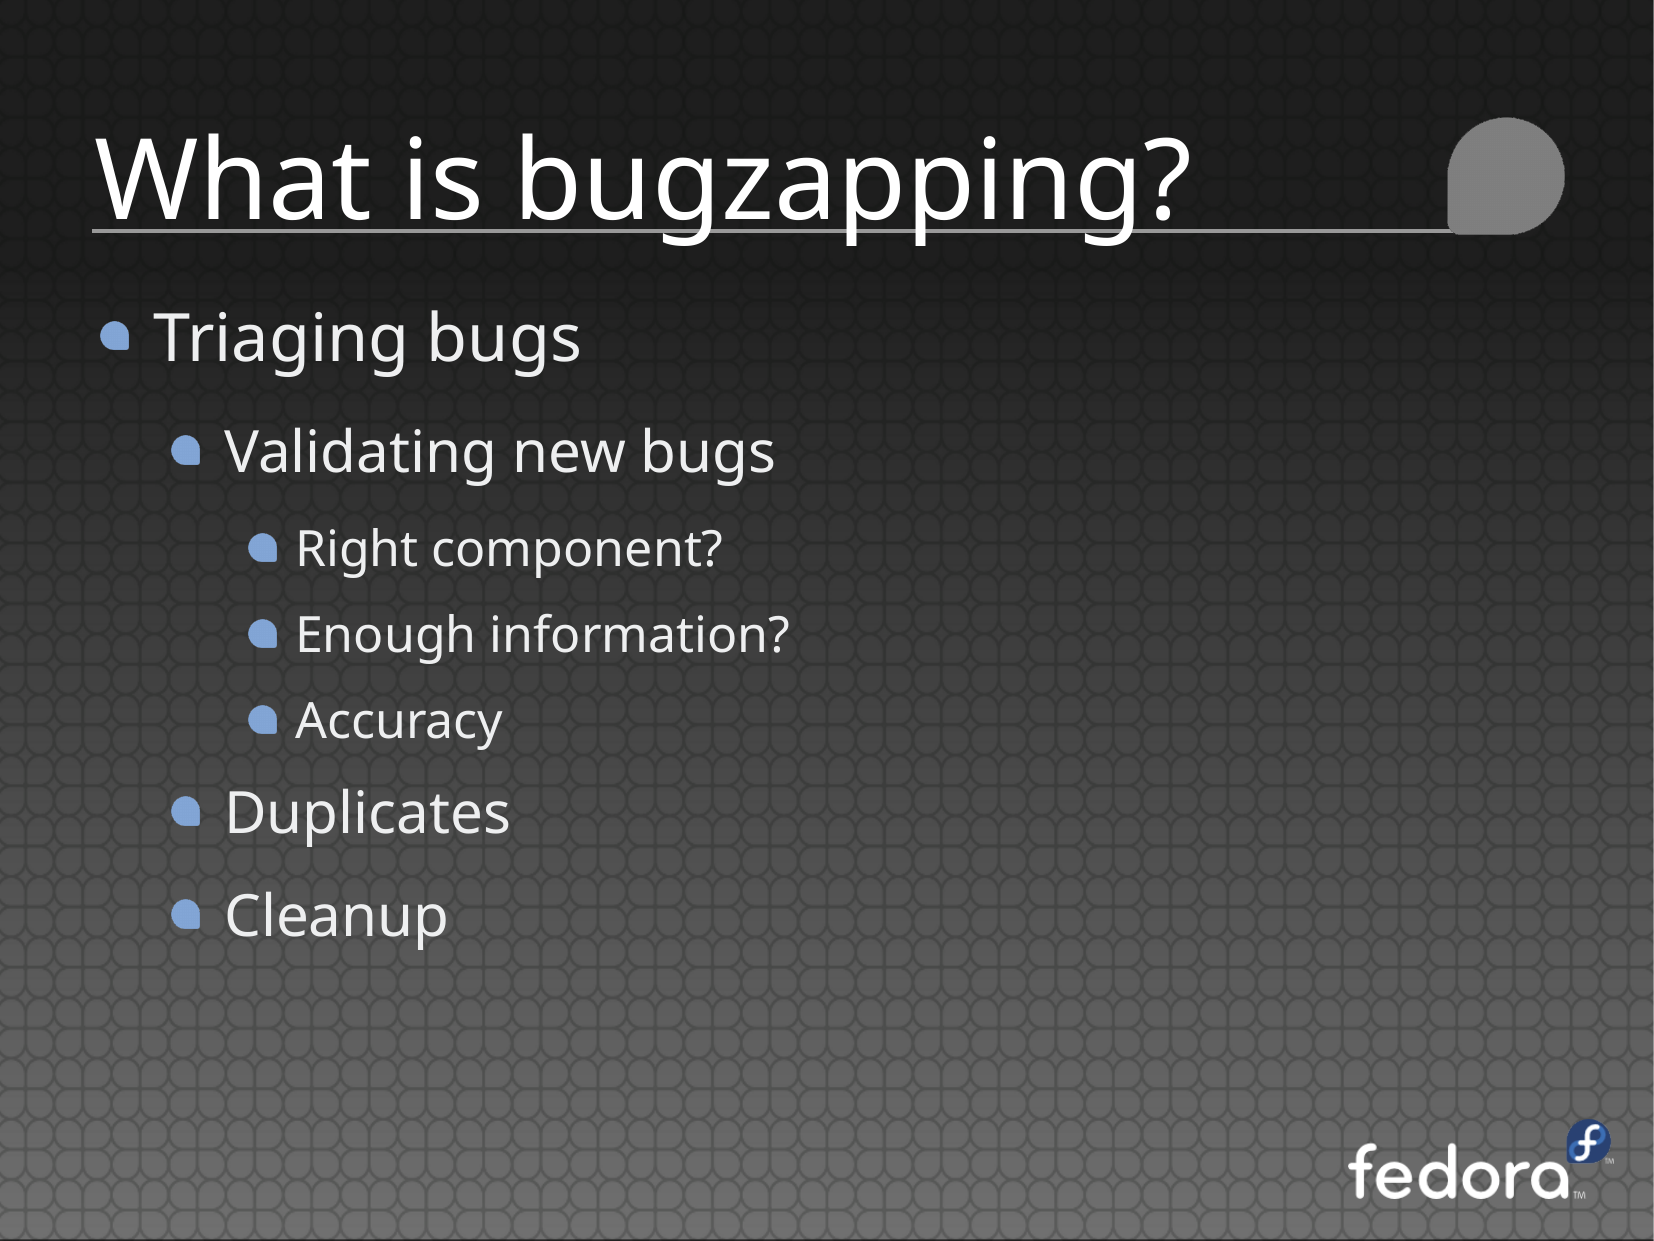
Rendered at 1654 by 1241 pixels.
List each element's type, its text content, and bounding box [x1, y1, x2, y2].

list Triaging bugs Validating new bugs Right component? Enough information? Accuracy Duplicates Cleanup [82, 290, 1571, 1094]
title What is bugzapping? [94, 100, 1426, 251]
picture [0, 0, 1654, 1241]
